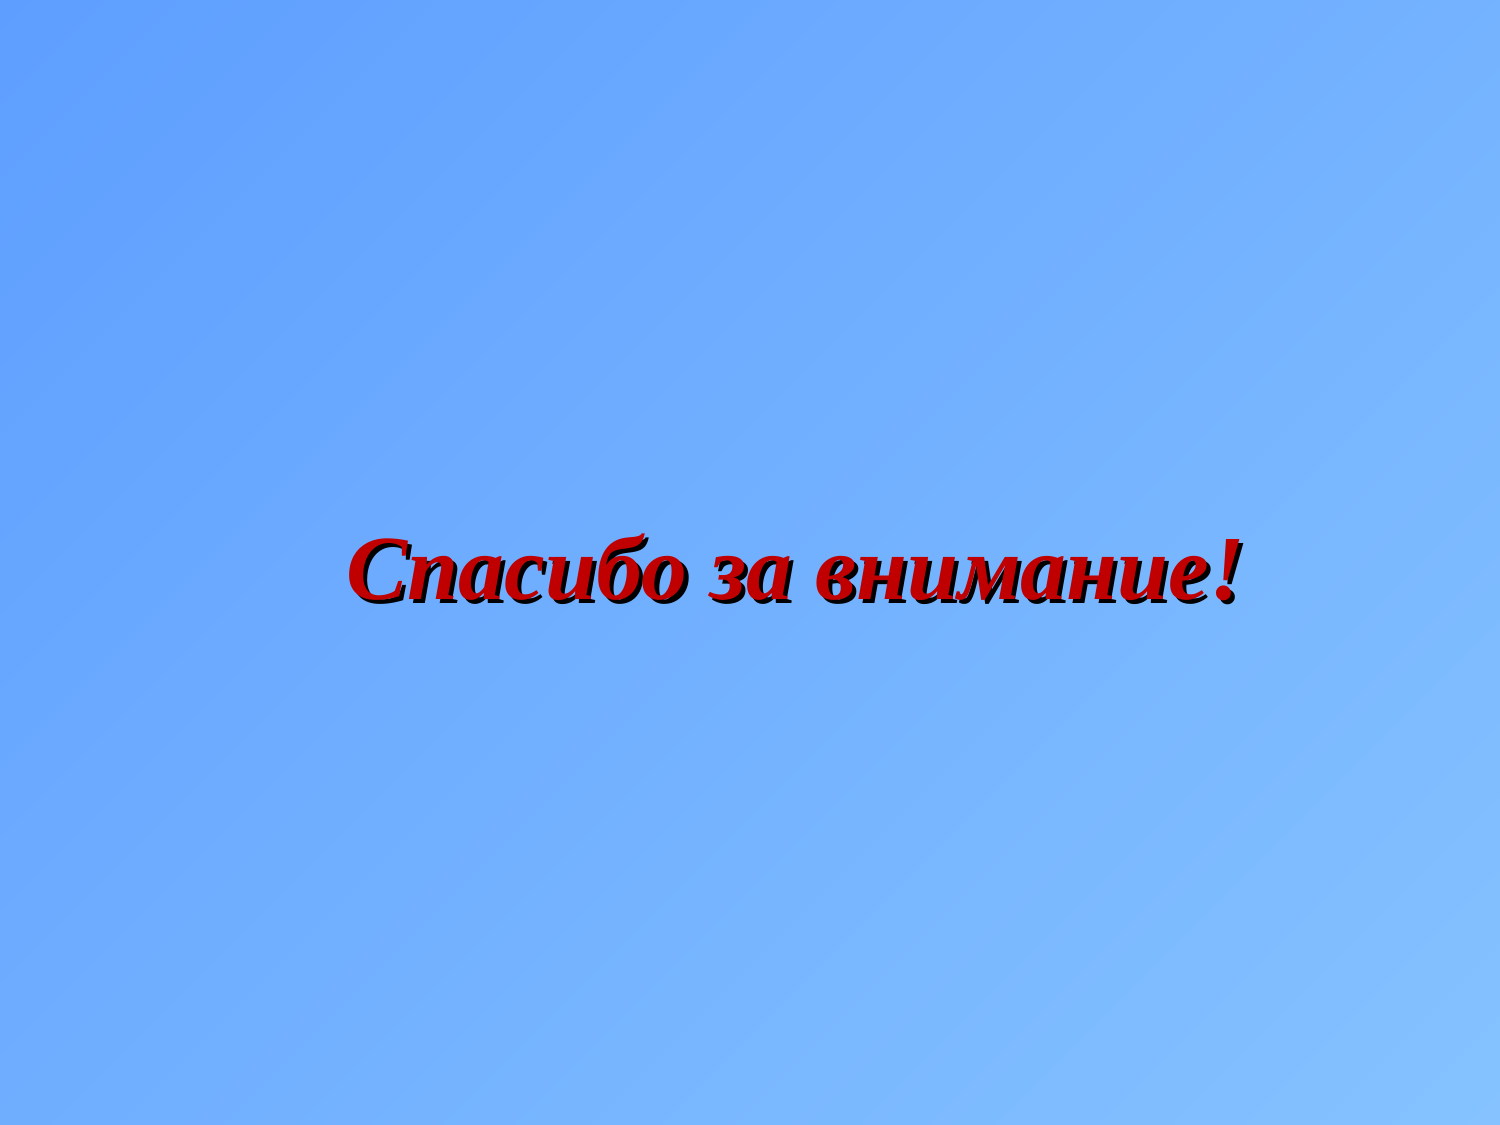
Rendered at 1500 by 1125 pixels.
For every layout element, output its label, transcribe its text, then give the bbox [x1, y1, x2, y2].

list Спасибо за внимание! [137, 387, 1400, 999]
